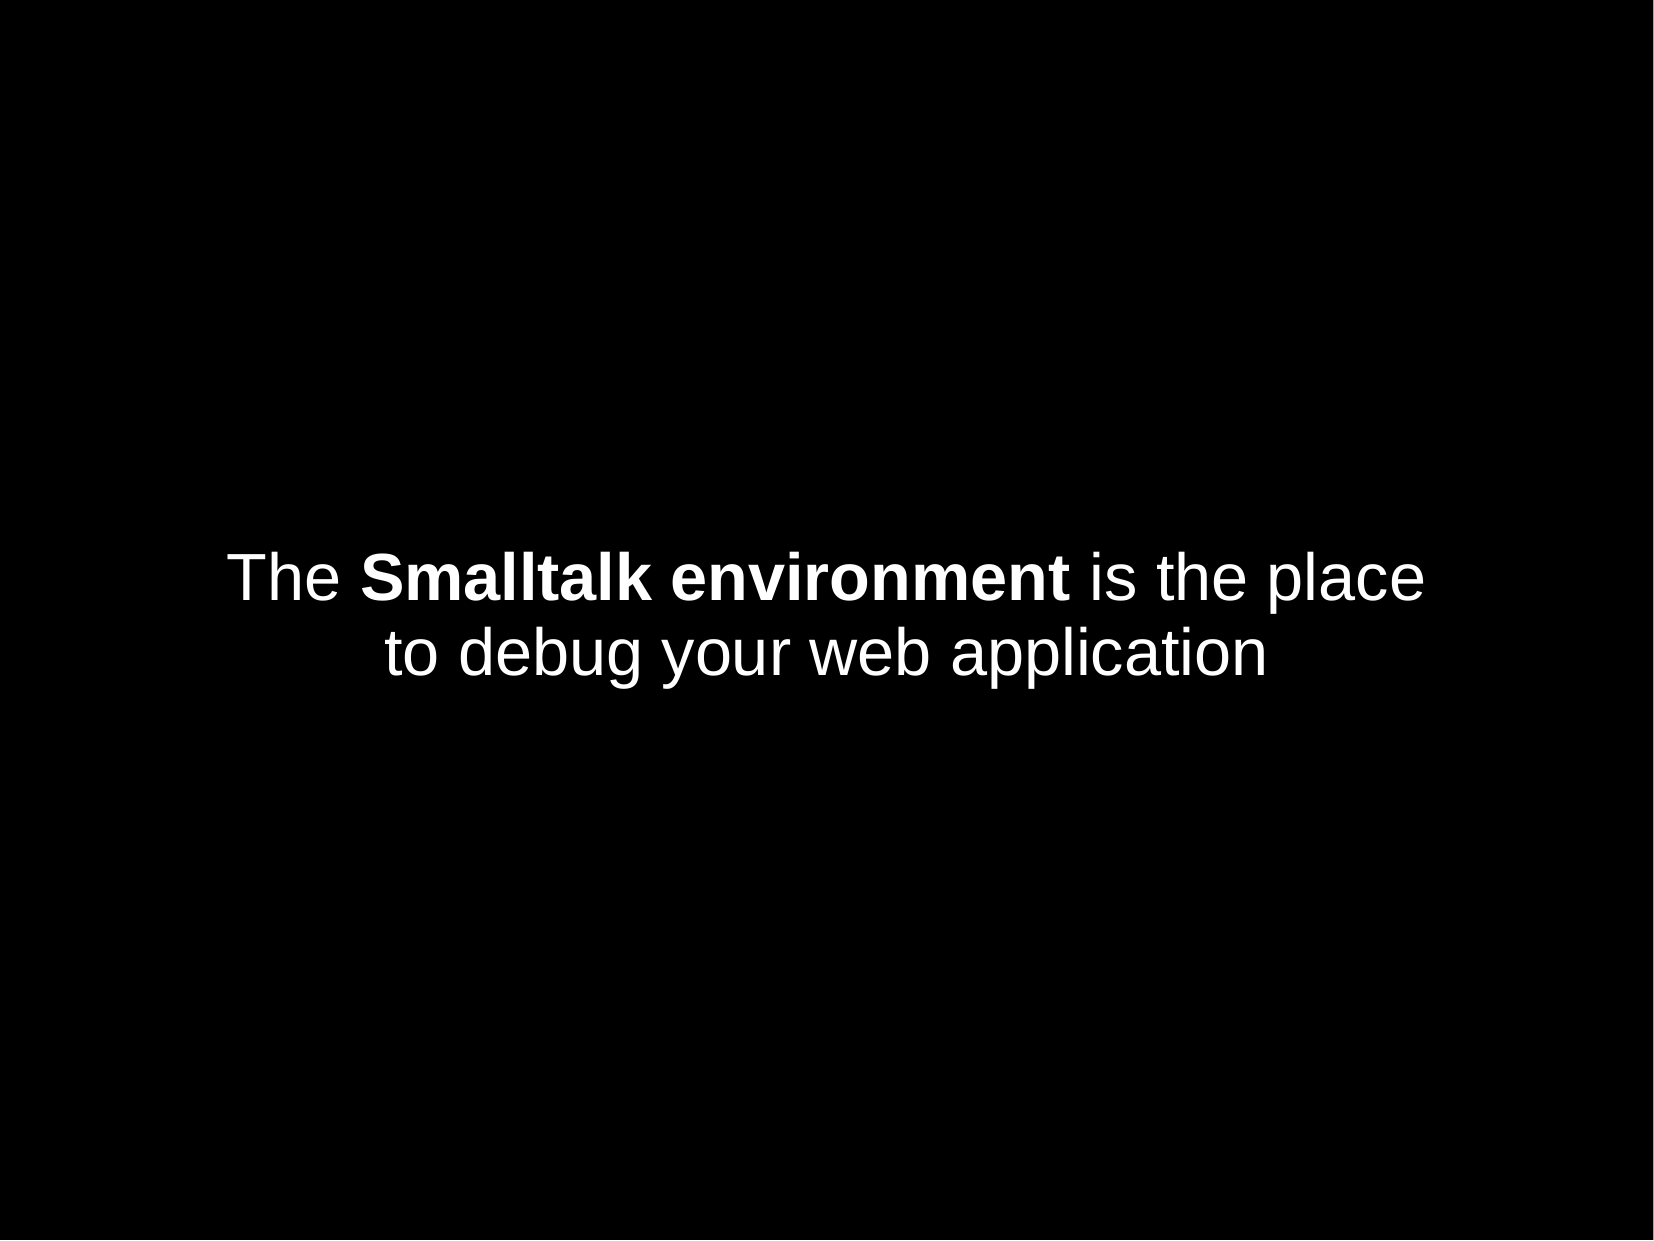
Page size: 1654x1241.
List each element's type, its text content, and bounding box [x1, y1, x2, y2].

subtitle The Smalltalk environment is the place to debug your web application [82, 127, 1571, 1102]
